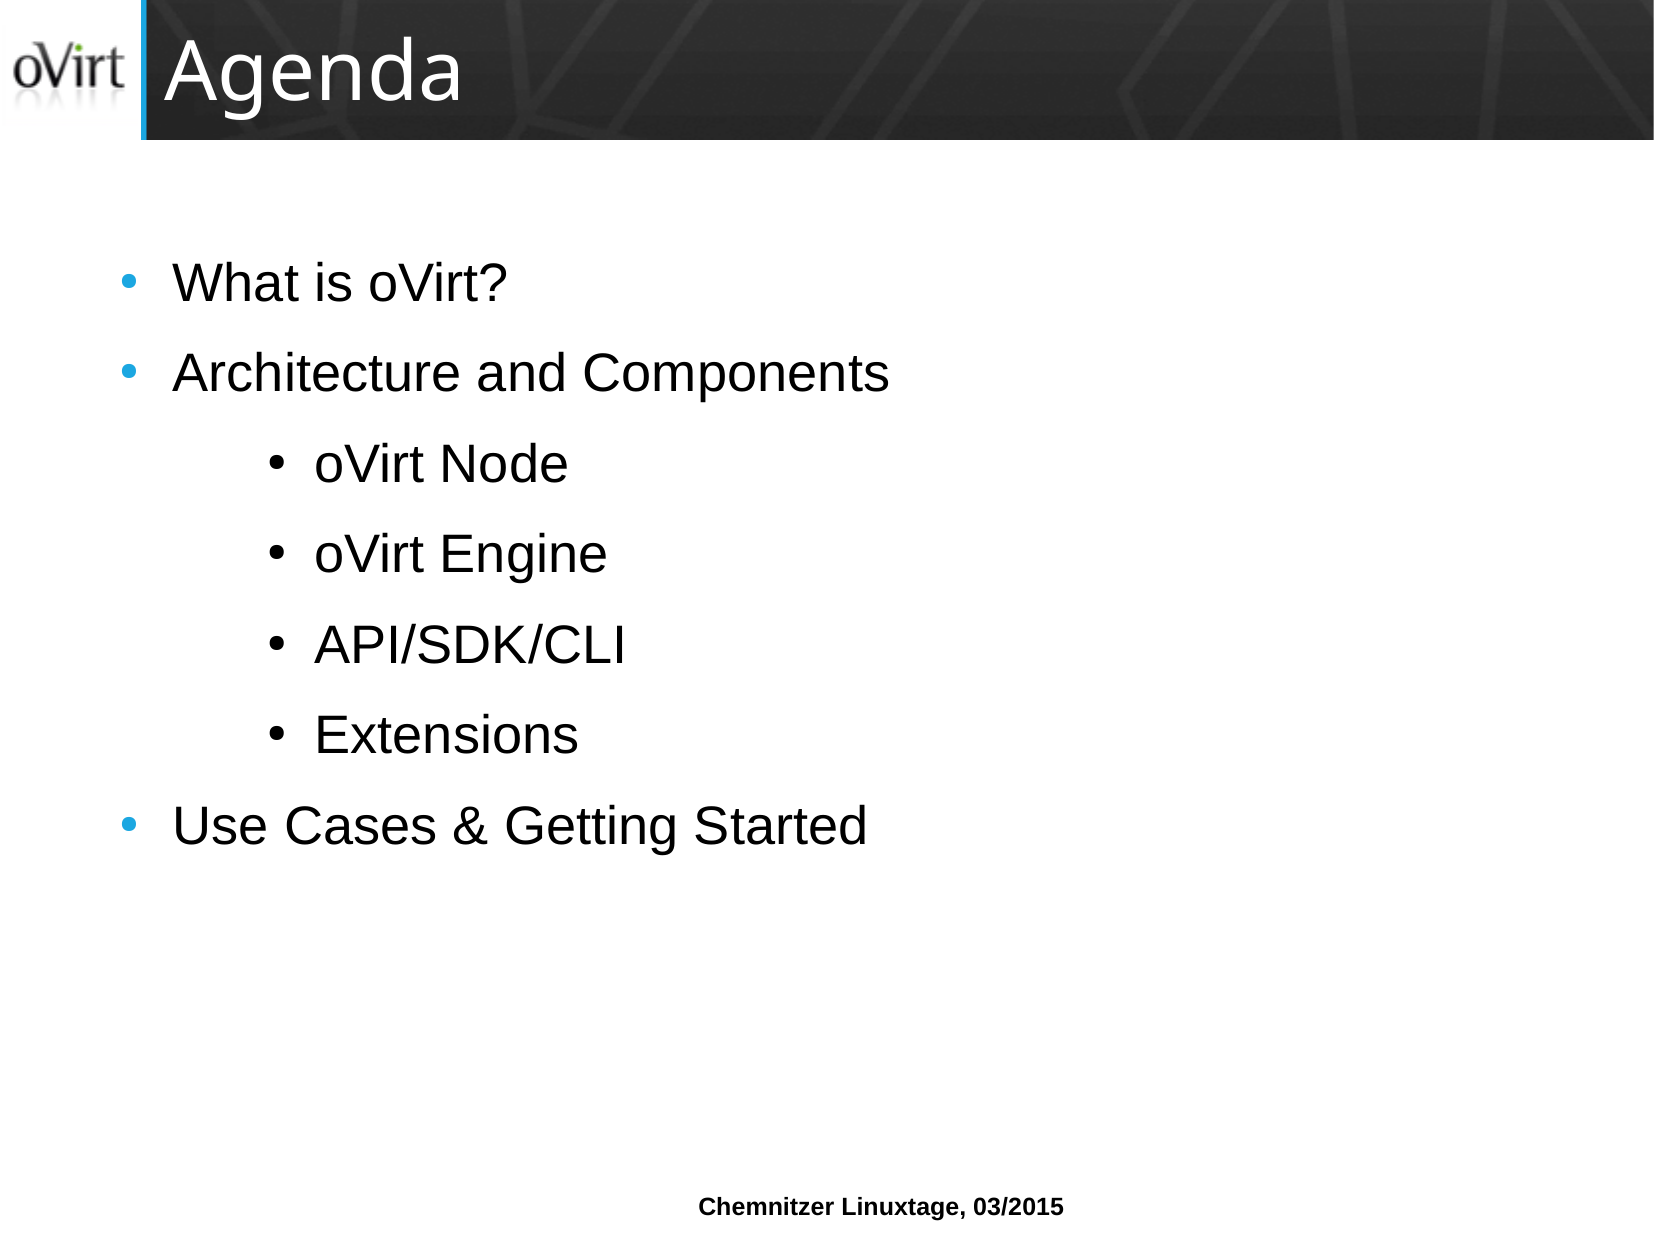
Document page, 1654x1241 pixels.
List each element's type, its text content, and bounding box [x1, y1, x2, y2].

text_box What is oVirt? Architecture and Components oVirt Node oVirt Engine API/SDK/CLI Extensions Use Cases & Getting Started [86, 244, 1576, 1126]
title Agenda [164, 18, 1653, 119]
picture [0, 0, 1654, 140]
